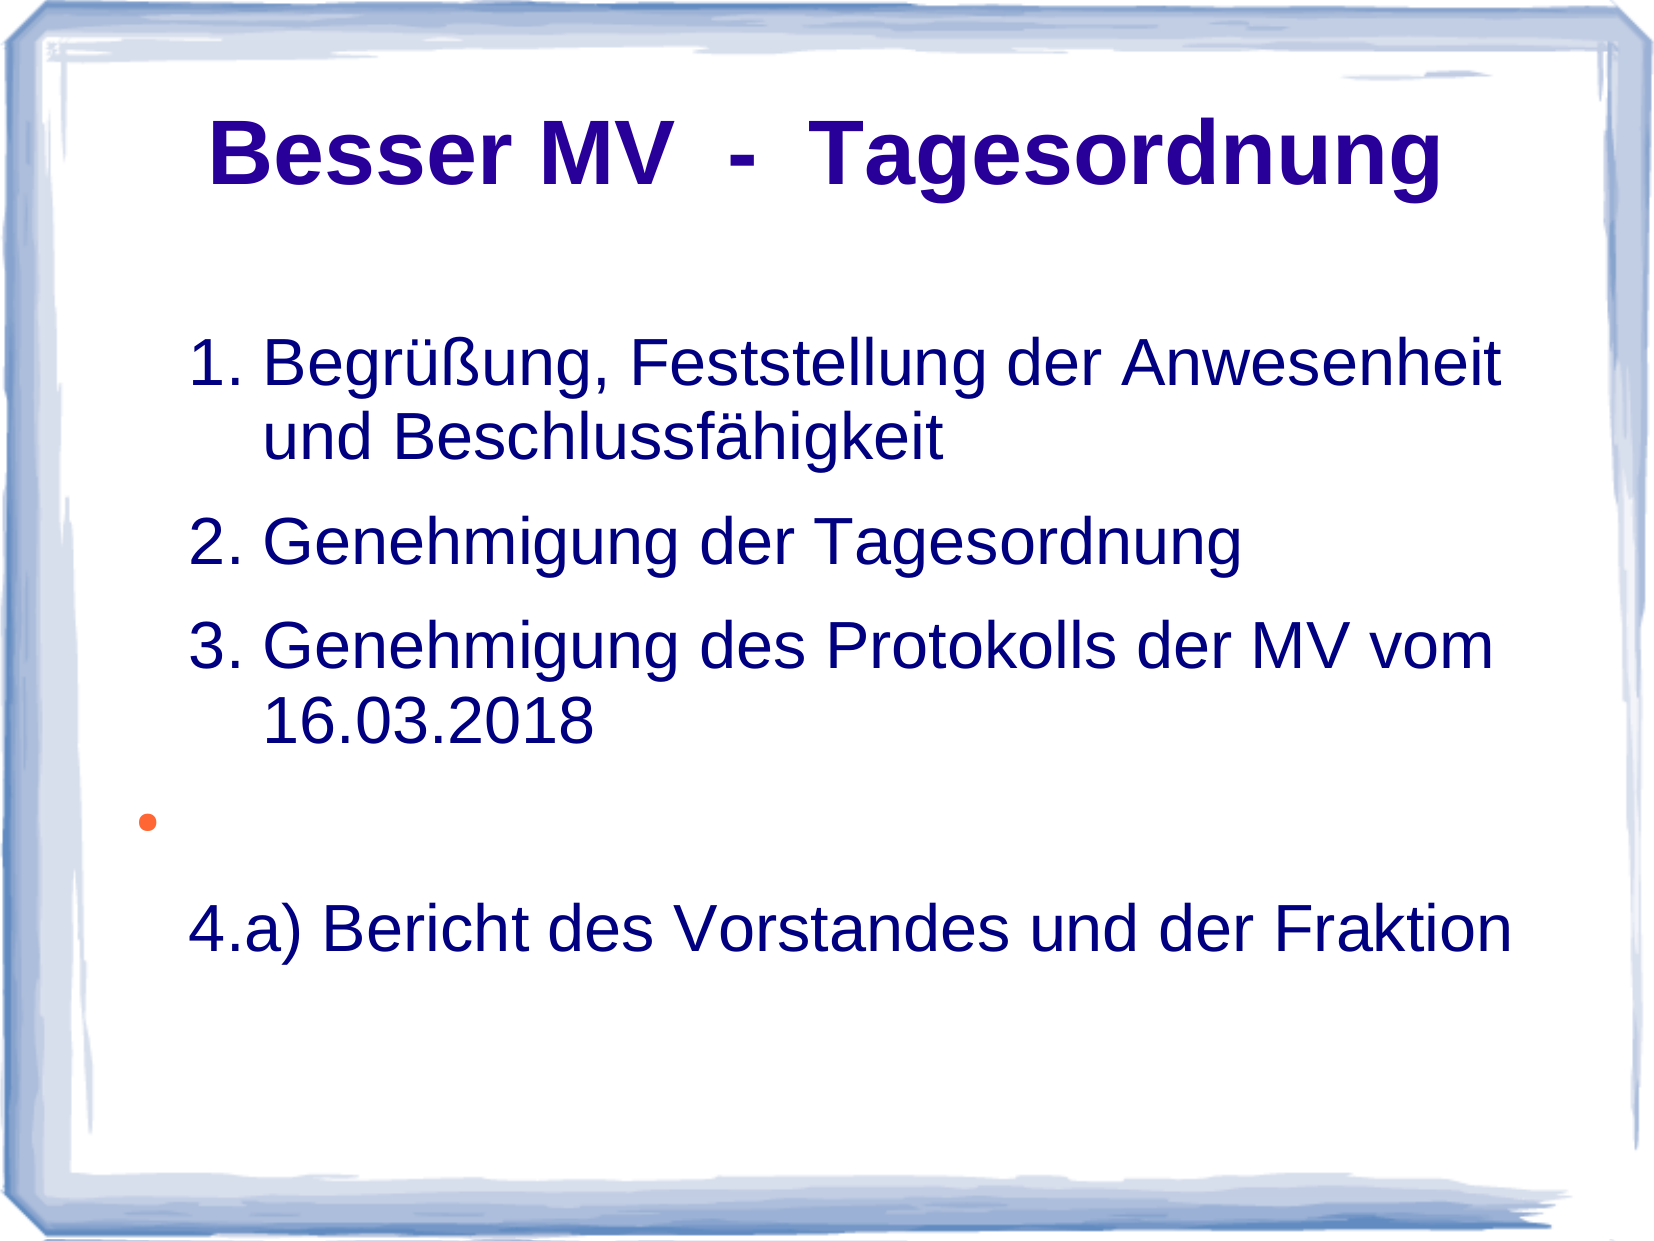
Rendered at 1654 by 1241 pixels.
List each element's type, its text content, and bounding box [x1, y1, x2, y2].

picture [0, 0, 1654, 1241]
list 1. Begrüßung, Feststellung der Anwesenheit und Beschlussfähigkeit 2. Genehmigung der Tagesordnung 3. Genehmigung des Protokolls der MV vom 16.03.2018 4.a) Bericht des Vorstandes und der Fraktion [118, 324, 1571, 1004]
title Besser MV - Tagesordnung [82, 49, 1571, 257]
